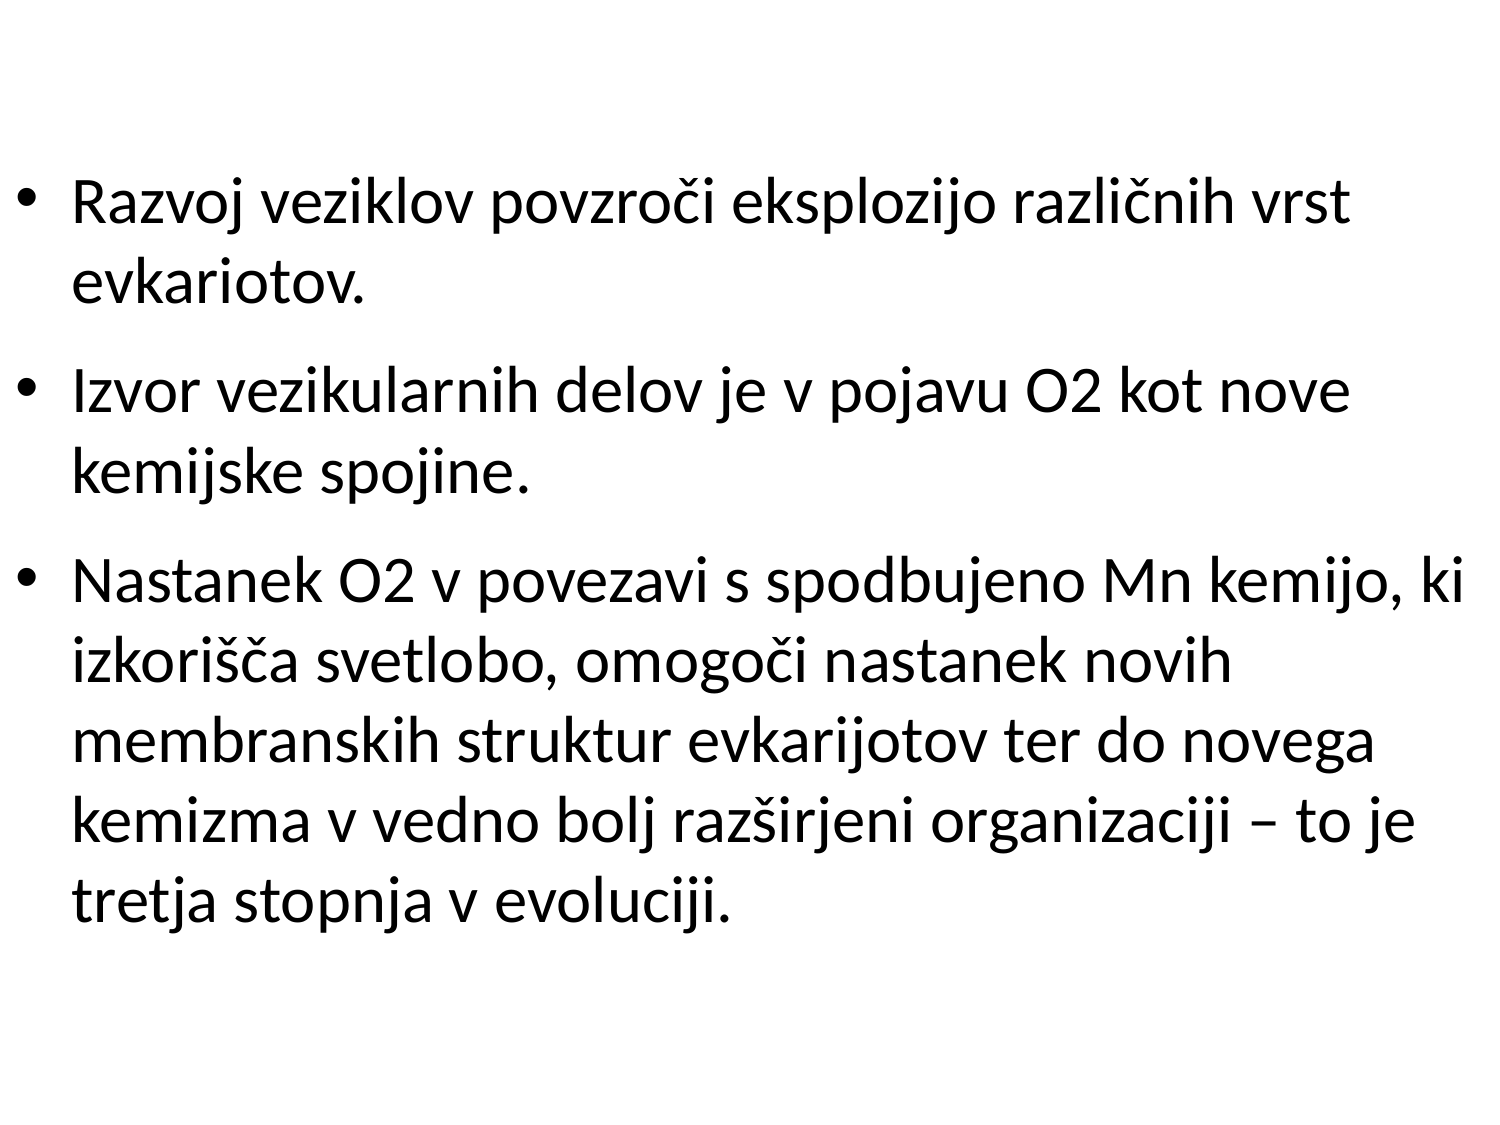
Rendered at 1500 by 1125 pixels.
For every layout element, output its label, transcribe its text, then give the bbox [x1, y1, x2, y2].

list Razvoj veziklov povzroči eksplozijo različnih vrst evkariotov. Izvor vezikularnih delov je v pojavu O2 kot nove kemijske spojine. Nastanek O2 v povezavi s spodbujeno Mn kemijo, ki izkorišča svetlobo, omogoči nastanek novih membranskih struktur evkarijotov ter do novega kemizma v vedno bolj razširjeni organizaciji – to je tretja stopnja v evoluciji. [0, 149, 1500, 1125]
